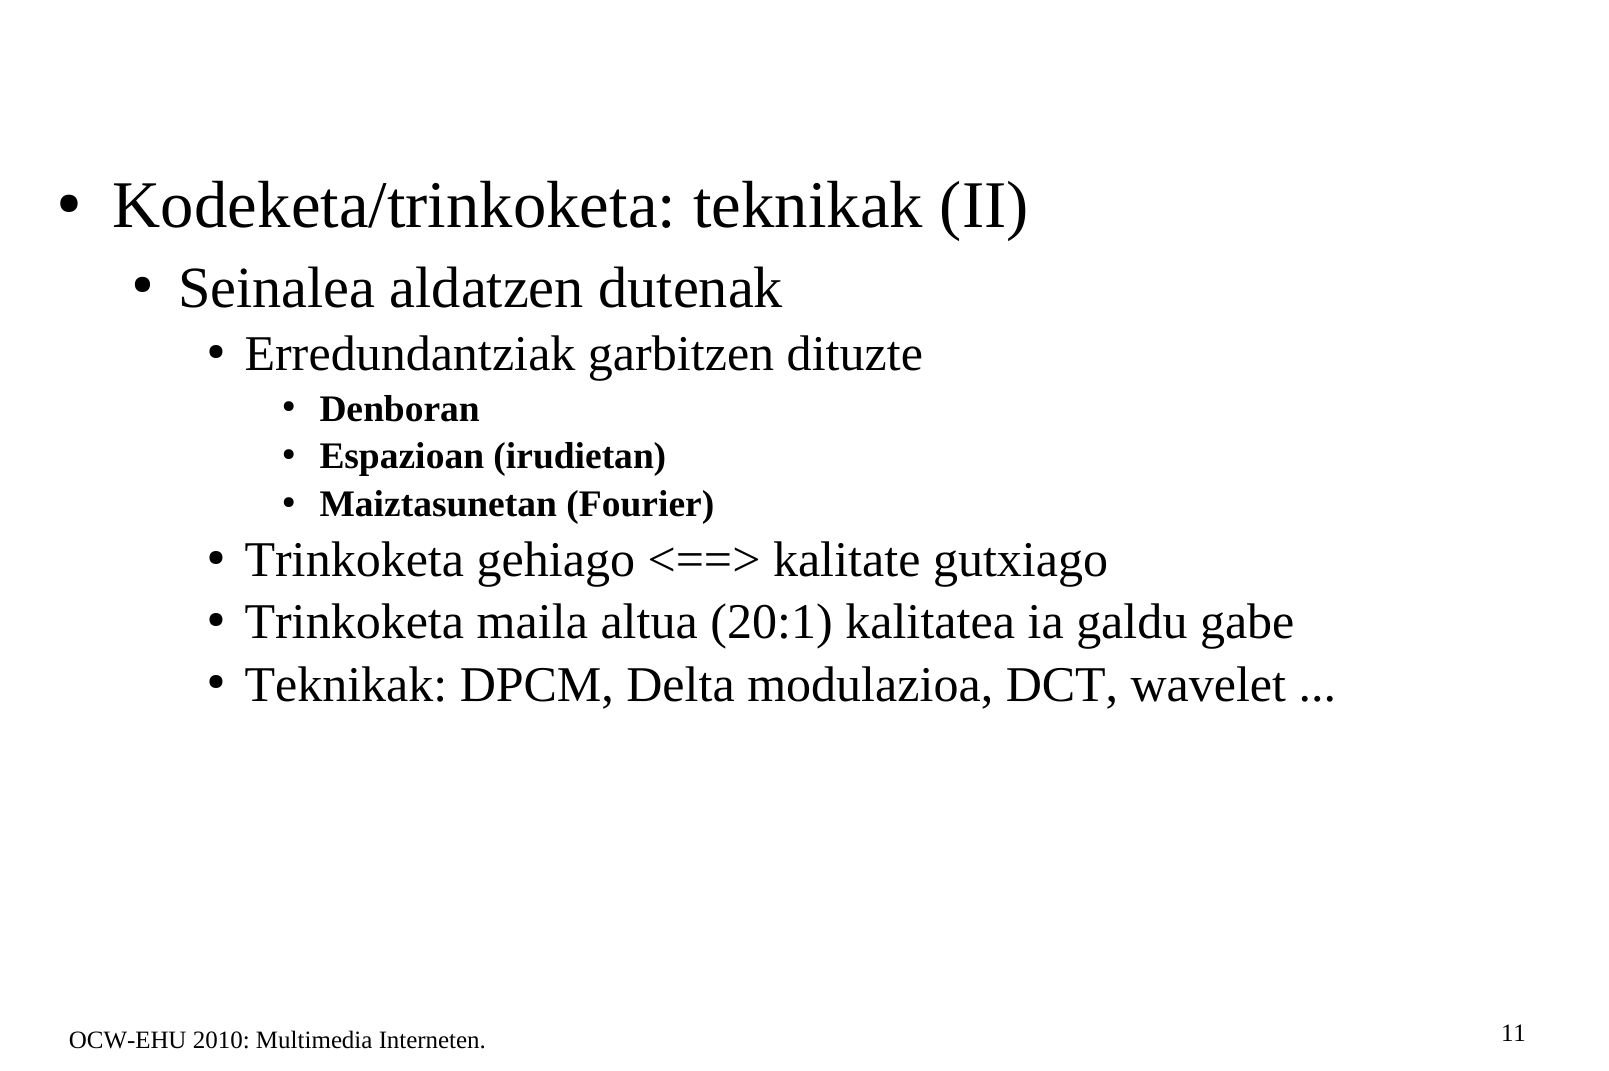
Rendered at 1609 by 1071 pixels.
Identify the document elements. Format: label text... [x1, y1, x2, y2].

list Kodeketa/trinkoketa: teknikak (II) Seinalea aldatzen dutenak Erredundantziak garbitzen dituzte Denboran Espazioan (irudietan) Maiztasunetan (Fourier) Trinkoketa gehiago <==> kalitate gutxiago Trinkoketa maila altua (20:1) kalitatea ia galdu gabe Teknikak: DPCM, Delta modulazioa, DCT, wavelet ... [41, 160, 1555, 999]
